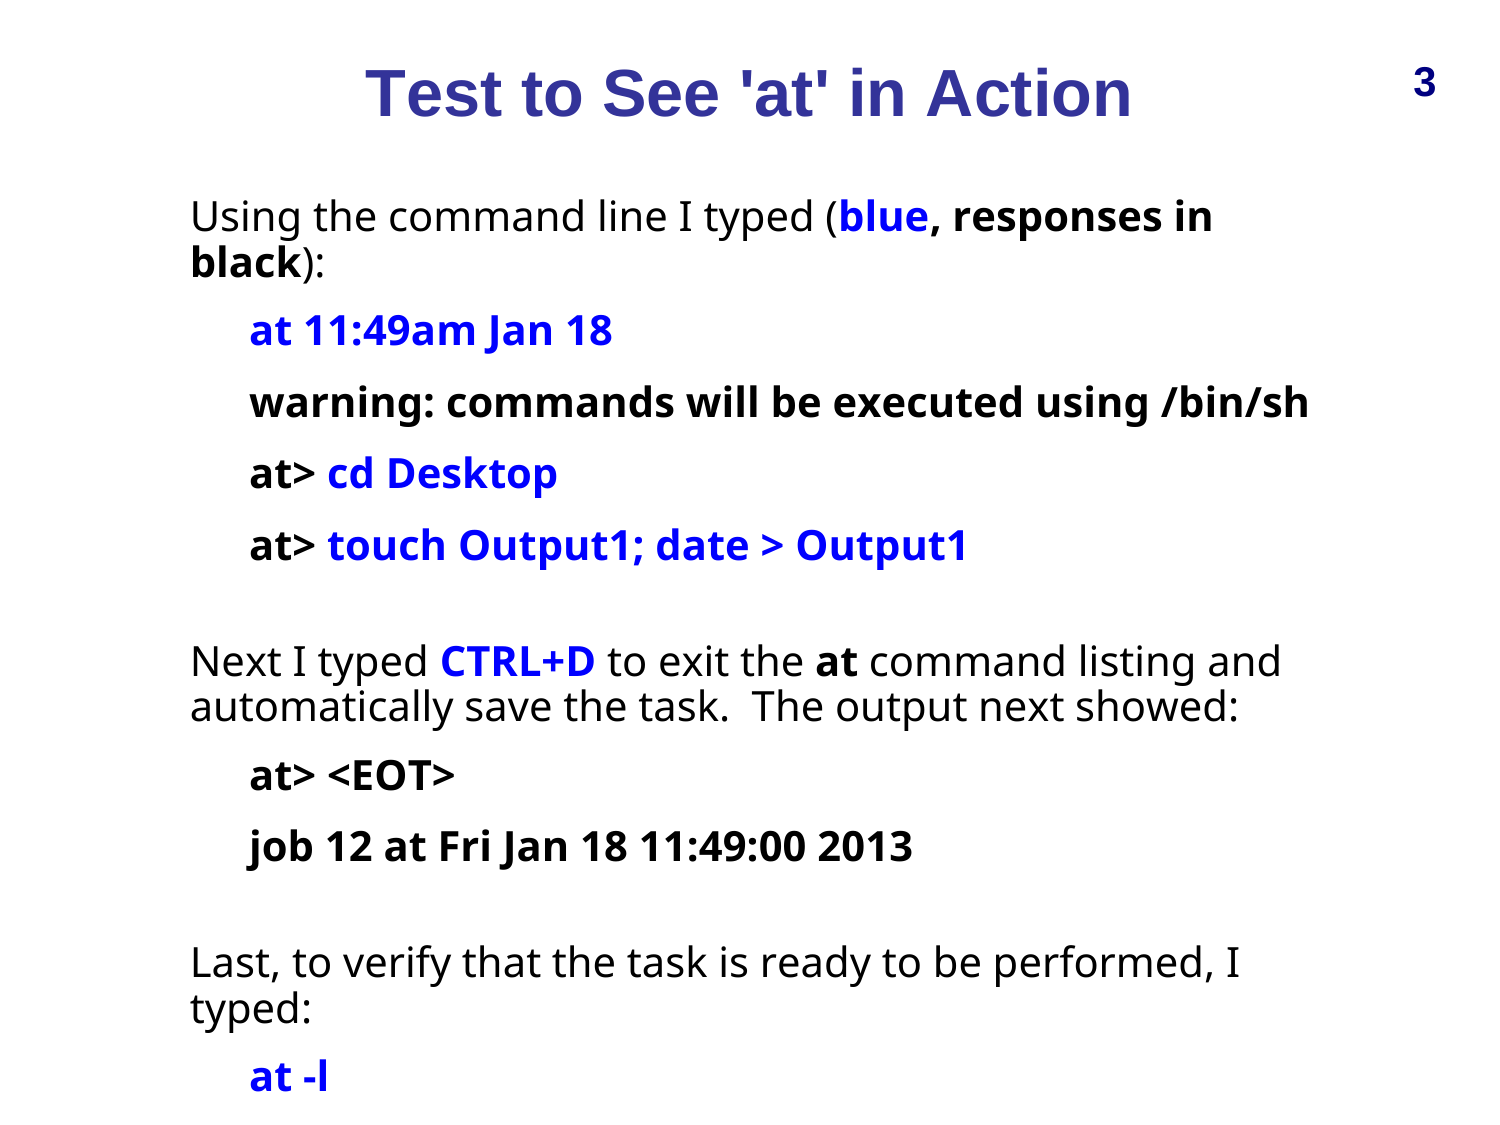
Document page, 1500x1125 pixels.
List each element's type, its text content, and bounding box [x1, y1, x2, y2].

list Using the command line I typed (blue, responses in black): at 11:49am Jan 18 warning: commands will be executed using /bin/sh at> cd Desktop at> touch Output1; date > Output1 Next I typed CTRL+D to exit the at command listing and automatically save the task. The output next showed: at> <EOT> job 12 at Fri Jan 18 11:49:00 2013 Last, to verify that the task is ready to be performed, I typed: at -l 12 Fri Jan 18 11:49:00 2013 a madmod [112, 187, 1351, 1073]
title Test to See 'at' in Action [75, 37, 1426, 150]
text_box 3 [1387, 47, 1463, 113]
